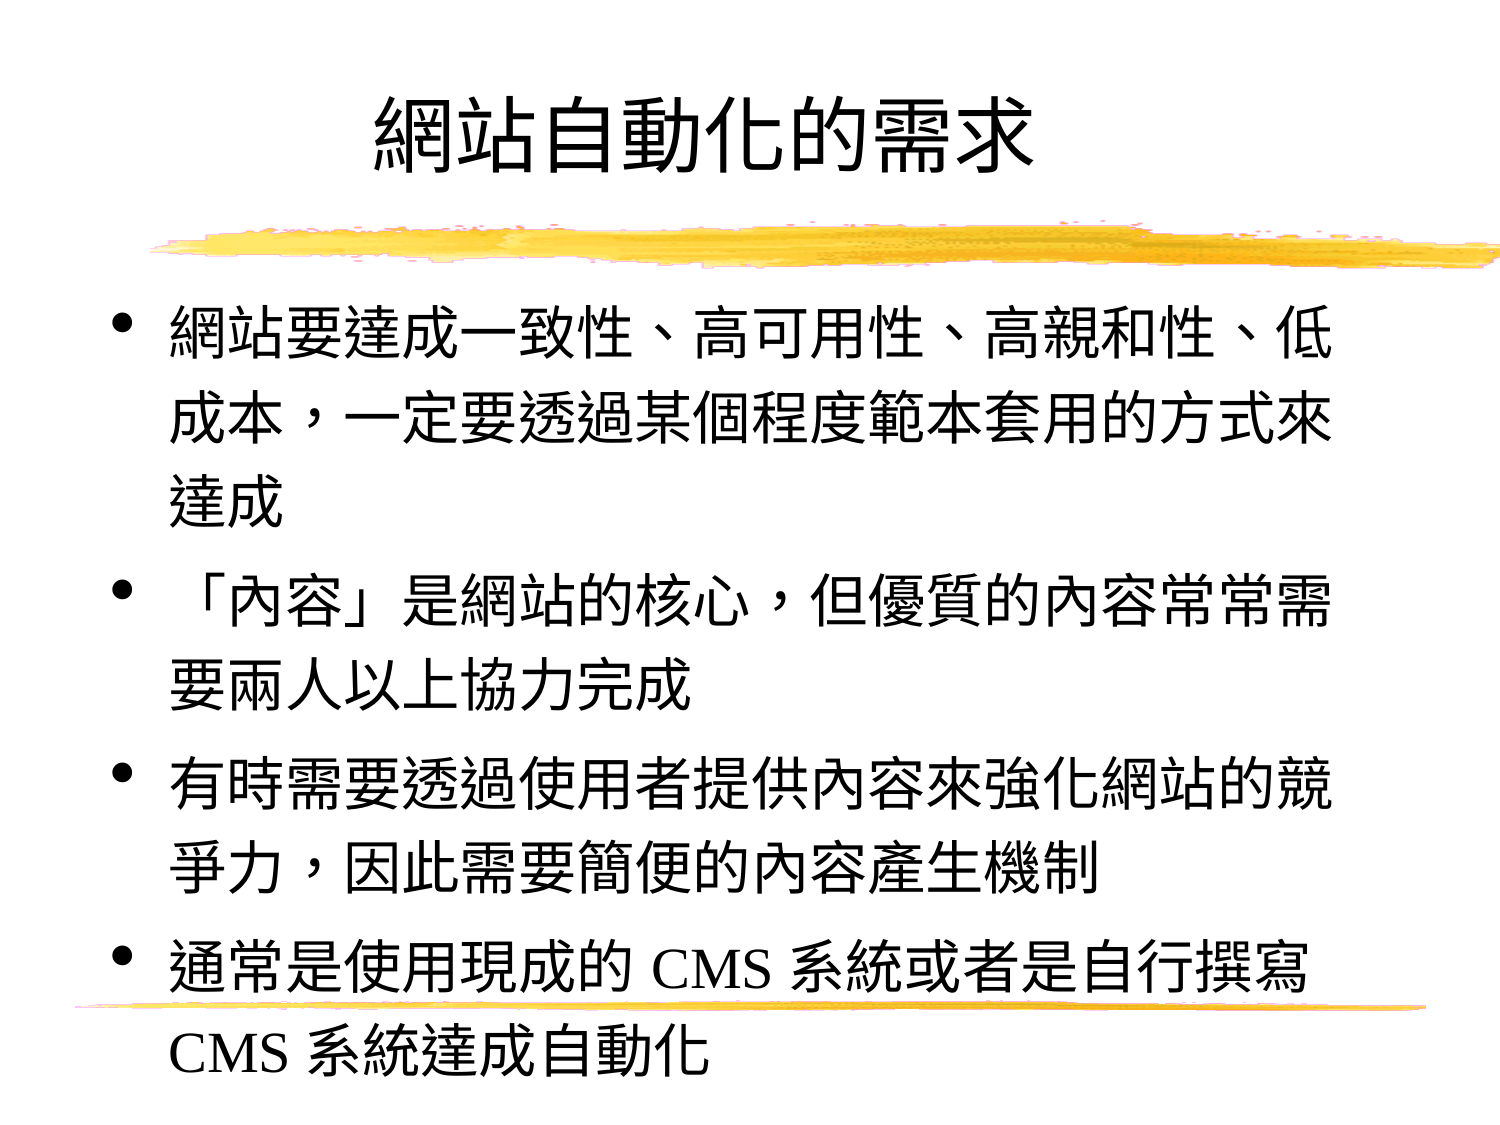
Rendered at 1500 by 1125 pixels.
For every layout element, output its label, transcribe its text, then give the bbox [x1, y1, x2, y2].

title 網站自動化的需求 [66, 30, 1342, 231]
list 網站要達成一致性、高可用性、高親和性、低成本，一定要透過某個程度範本套用的方式來達成 「內容」是網站的核心，但優質的內容常常需要兩人以上協力完成 有時需要透過使用者提供內容來強化網站的競爭力，因此需要簡便的內容產生機制 通常是使用現成的CMS系統或者是自行撰寫CMS系統達成自動化 [112, 287, 1388, 963]
picture [150, 215, 1500, 279]
picture [75, 999, 1426, 1013]
